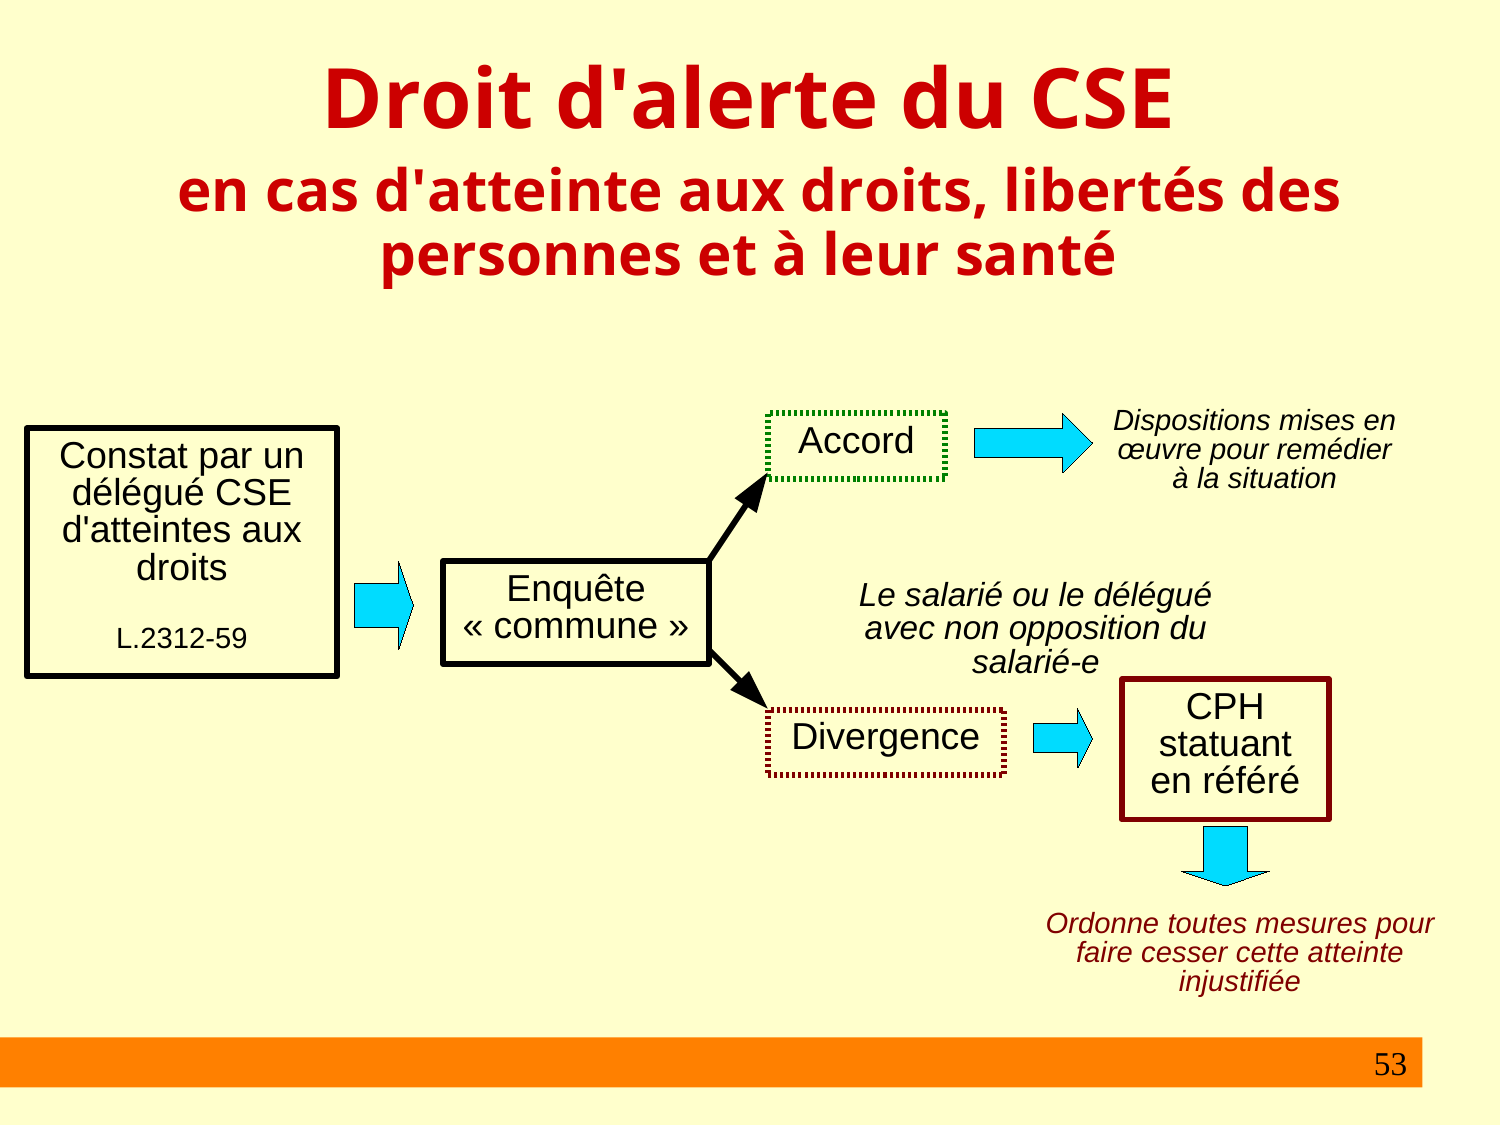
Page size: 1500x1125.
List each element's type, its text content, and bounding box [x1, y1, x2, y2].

text_box Ordonne toutes mesures pour faire cesser cette atteinte injustifiée [1003, 902, 1477, 1011]
text_box Constat par un délégué CSE d'atteintes aux droits L.2312-59 [26, 428, 338, 677]
text_box [974, 413, 1092, 473]
text_box Le salarié ou le délégué avec non opposition du salarié-e [814, 572, 1258, 694]
text_box Dispositions mises en œuvre pour remédier à la situation [1092, 400, 1418, 508]
text_box Accord [767, 413, 945, 480]
text_box Divergence [767, 709, 1004, 776]
text_box [354, 561, 414, 650]
text_box CPH statuant en référé [1122, 679, 1329, 820]
title Droit d'alerte du CSE en cas d'atteinte aux droits, libertés des personnes et à leur santé [74, 46, 1423, 303]
text_box [1181, 826, 1270, 886]
text_box <numéro> [0, 1037, 1423, 1088]
text_box Enquête « commune » [442, 561, 709, 665]
text_box [1033, 708, 1093, 768]
